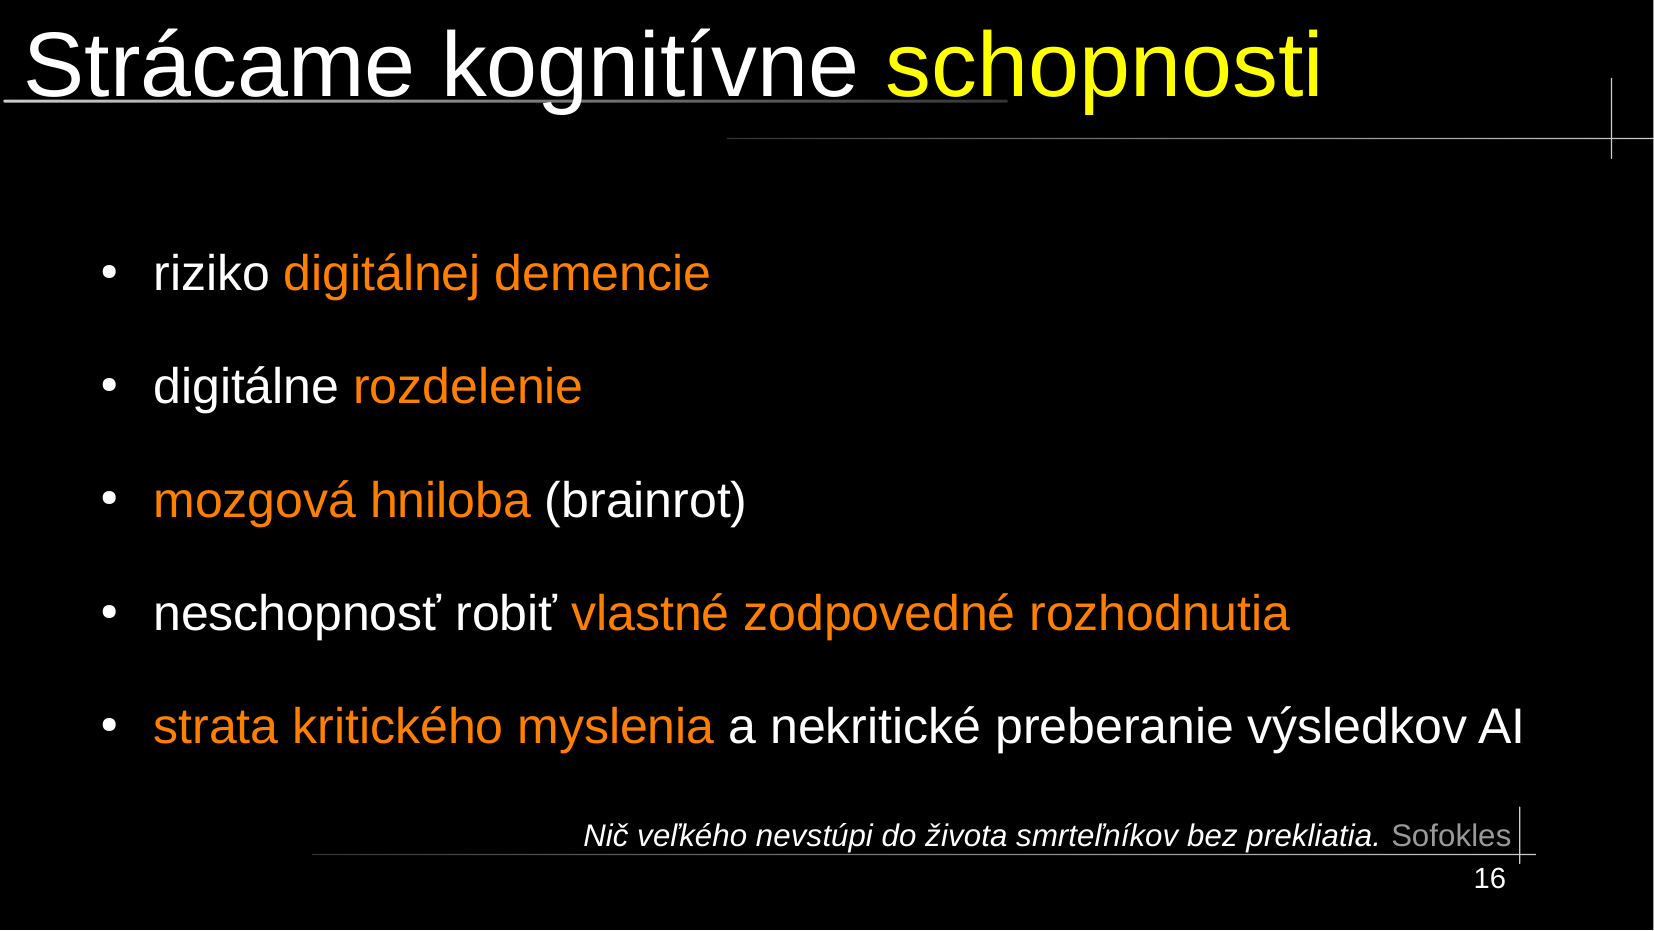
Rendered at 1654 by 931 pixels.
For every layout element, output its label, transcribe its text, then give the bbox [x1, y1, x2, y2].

title Nič veľkého nevstúpi do života smrteľníkov bez prekliatia. Sofokles [29, 800, 1512, 871]
list riziko digitálnej demencie digitálne rozdelenie mozgová hniloba (brainrot) neschopnosť robiť vlastné zodpovedné rozhodnutia strata kritického myslenia a nekritické preberanie výsledkov AI [82, 217, 1571, 758]
title Strácame kognitívne schopnosti [23, 11, 1589, 119]
